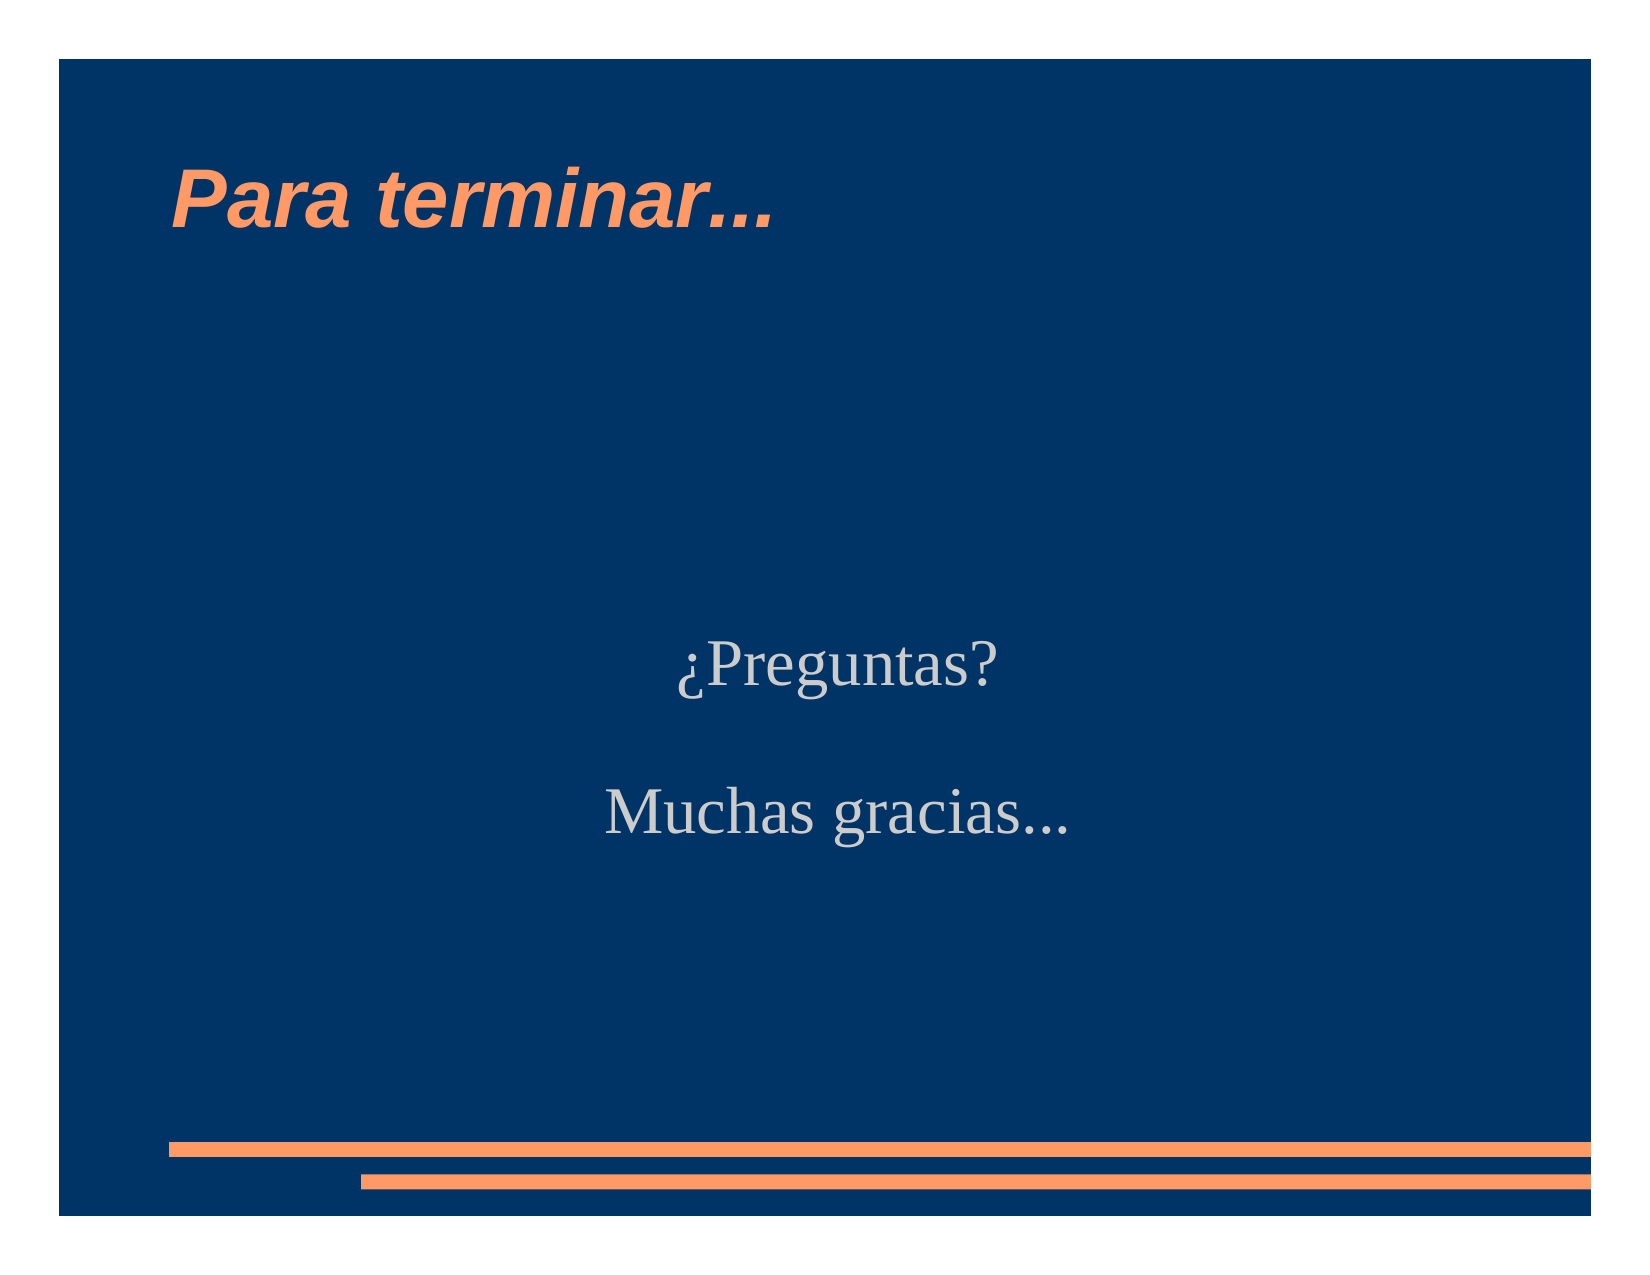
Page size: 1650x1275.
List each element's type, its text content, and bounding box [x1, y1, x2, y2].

subtitle ¿Preguntas? Muchas gracias... [171, 366, 1505, 1108]
title Para terminar... [171, 102, 1480, 296]
